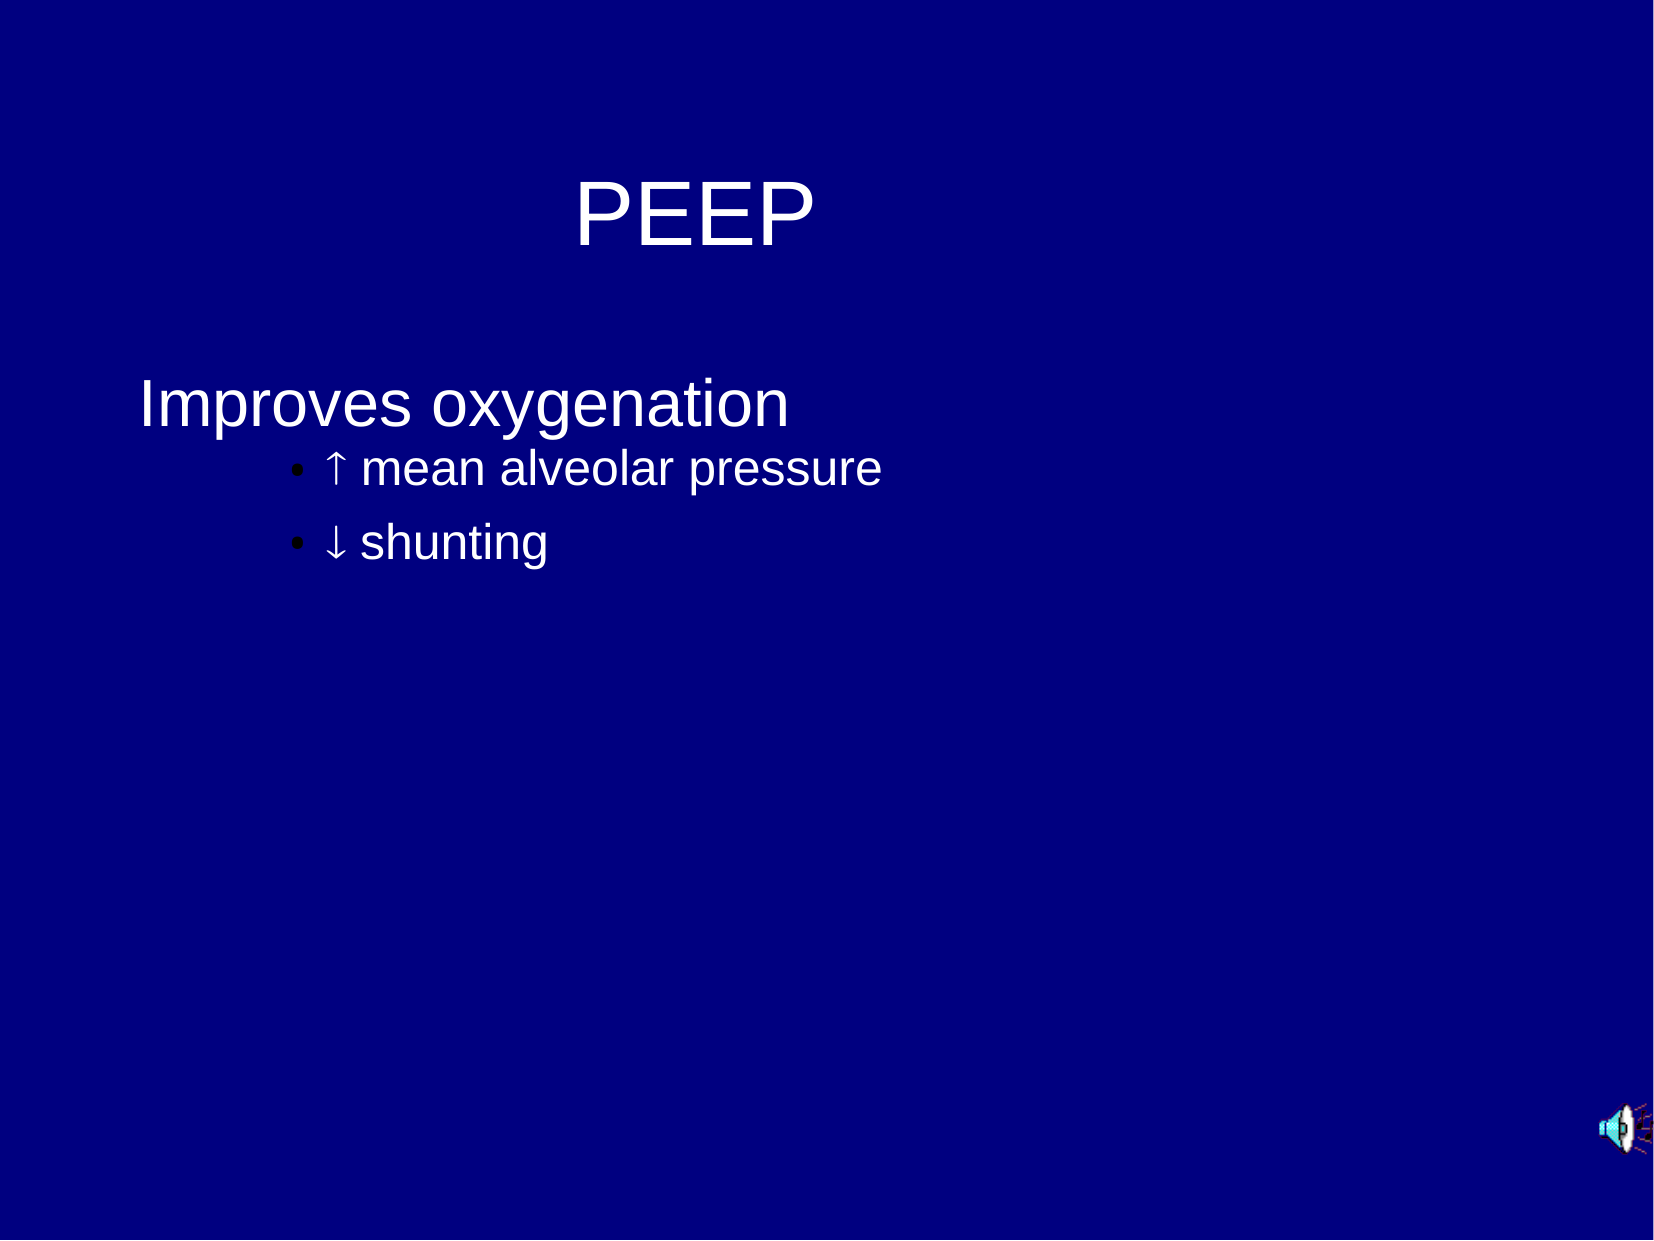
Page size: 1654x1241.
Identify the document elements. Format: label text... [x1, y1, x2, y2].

title PEEP [124, 110, 1268, 317]
list Improves oxygenation  mean alveolar pressure  shunting [124, 358, 1530, 1103]
picture [1598, 1102, 1654, 1158]
